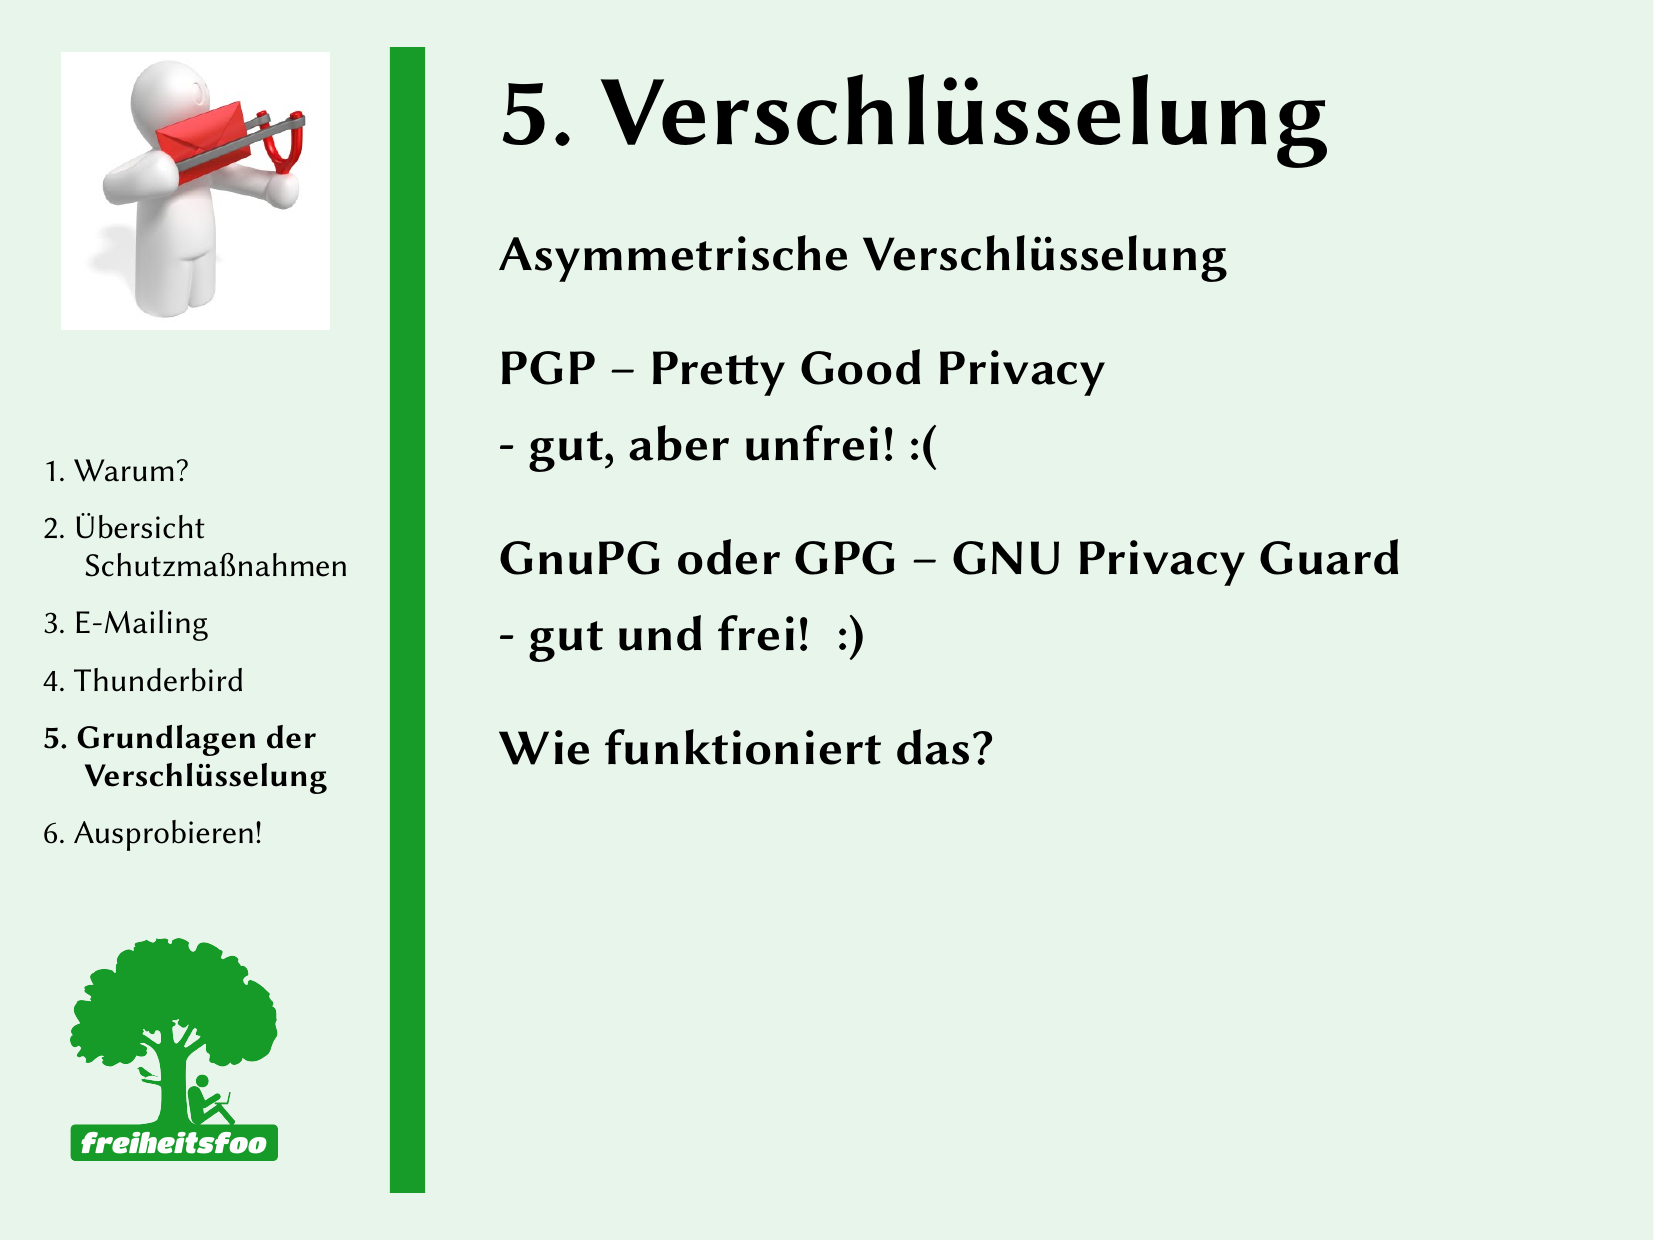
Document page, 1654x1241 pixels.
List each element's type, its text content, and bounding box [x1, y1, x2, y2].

text_box [389, 47, 426, 1193]
picture [70, 938, 278, 1162]
text_box 1. Warum? 2. Übersicht Schutzmaßnahmen 3. E-Mailing 4. Thunderbird 5. Grundlagen der Verschlüsselung 6. Ausprobieren! [28, 444, 395, 859]
text_box 5. Verschlüsselung Asymmetrische Verschlüsselung PGP – Pretty Good Privacy - gut, aber unfrei! :( GnuPG oder GPG – GNU Privacy Guard - gut und frei! :) Wie funktioniert das? [484, 47, 1607, 785]
picture [61, 52, 330, 330]
